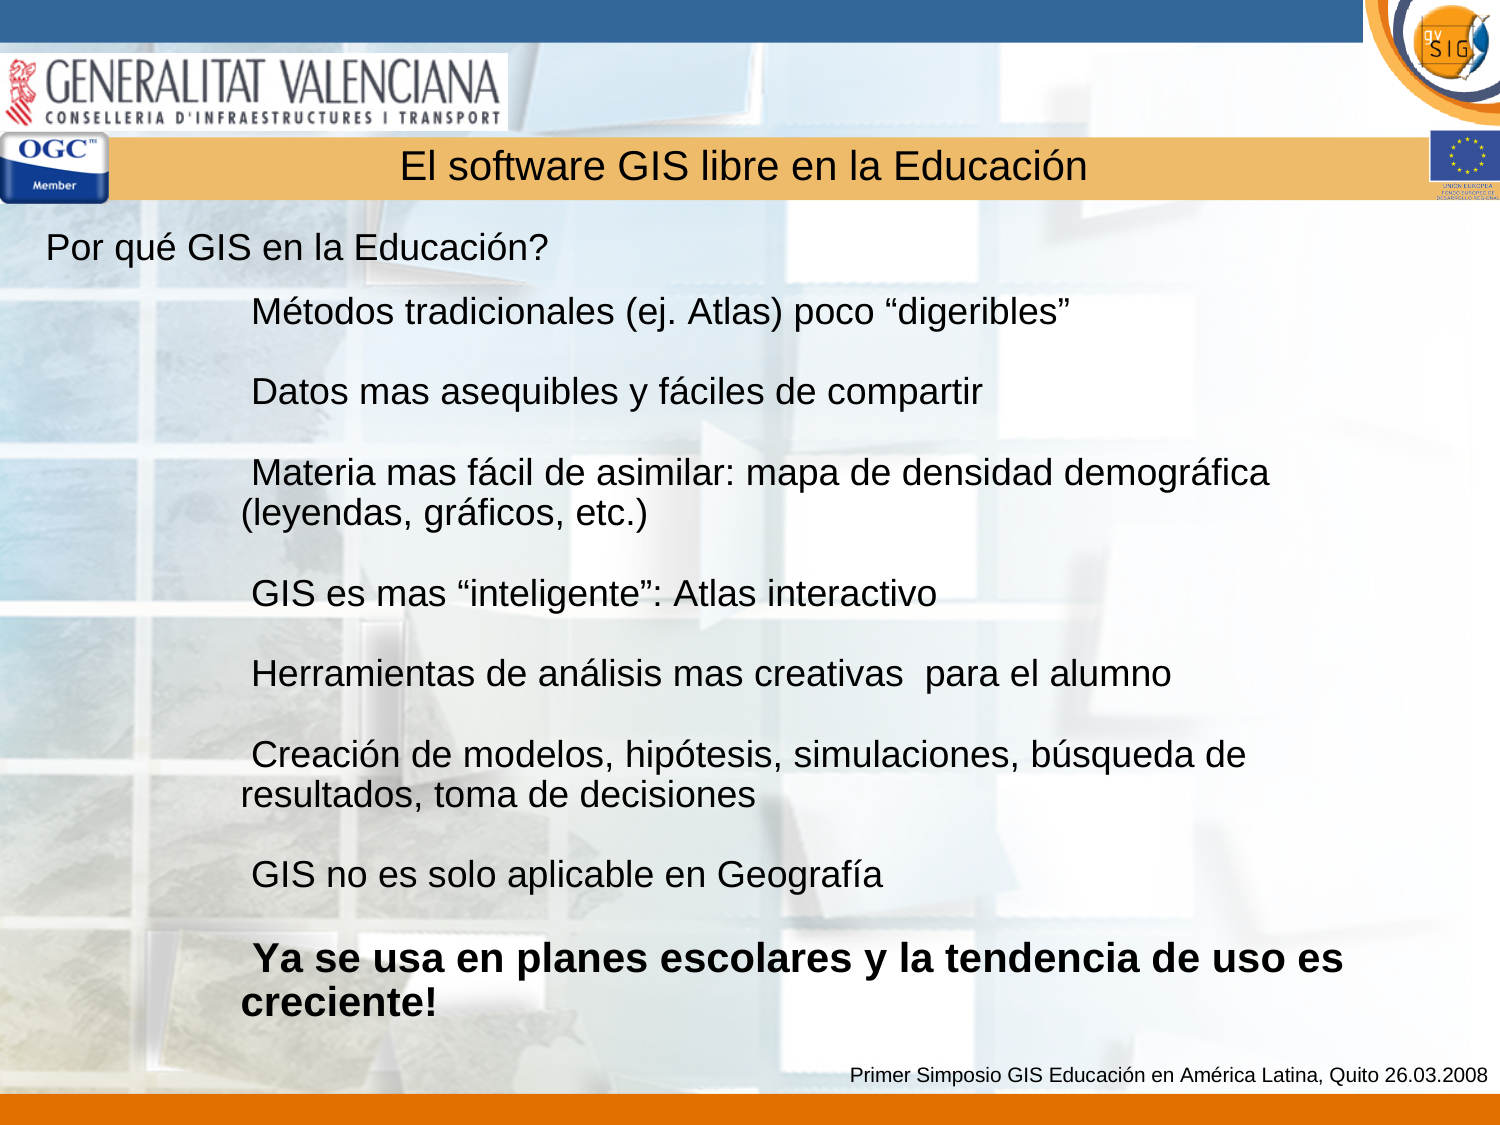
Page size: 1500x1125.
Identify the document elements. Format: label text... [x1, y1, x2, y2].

picture [0, 132, 109, 204]
picture [0, 53, 508, 131]
picture [1429, 129, 1500, 200]
picture [1363, 0, 1500, 127]
text_box Por qué GIS en la Educación? [45, 228, 970, 271]
text_box Métodos tradicionales (ej. Atlas) poco “digeribles” Datos mas asequibles y fáciles de compartir Materia mas fácil de asimilar: mapa de densidad demográfica (leyendas, gráficos, etc.) GIS es mas “inteligente”: Atlas interactivo Herramientas de análisis mas creativas para el alumno Creación de modelos, hipótesis, simulaciones, búsqueda de resultados, toma de decisiones GIS no es solo aplicable en Geografía Ya se usa en planes escolares y la tendencia de uso es creciente! [240, 291, 1349, 1031]
text_box El software GIS libre en la Educación [399, 145, 1207, 192]
